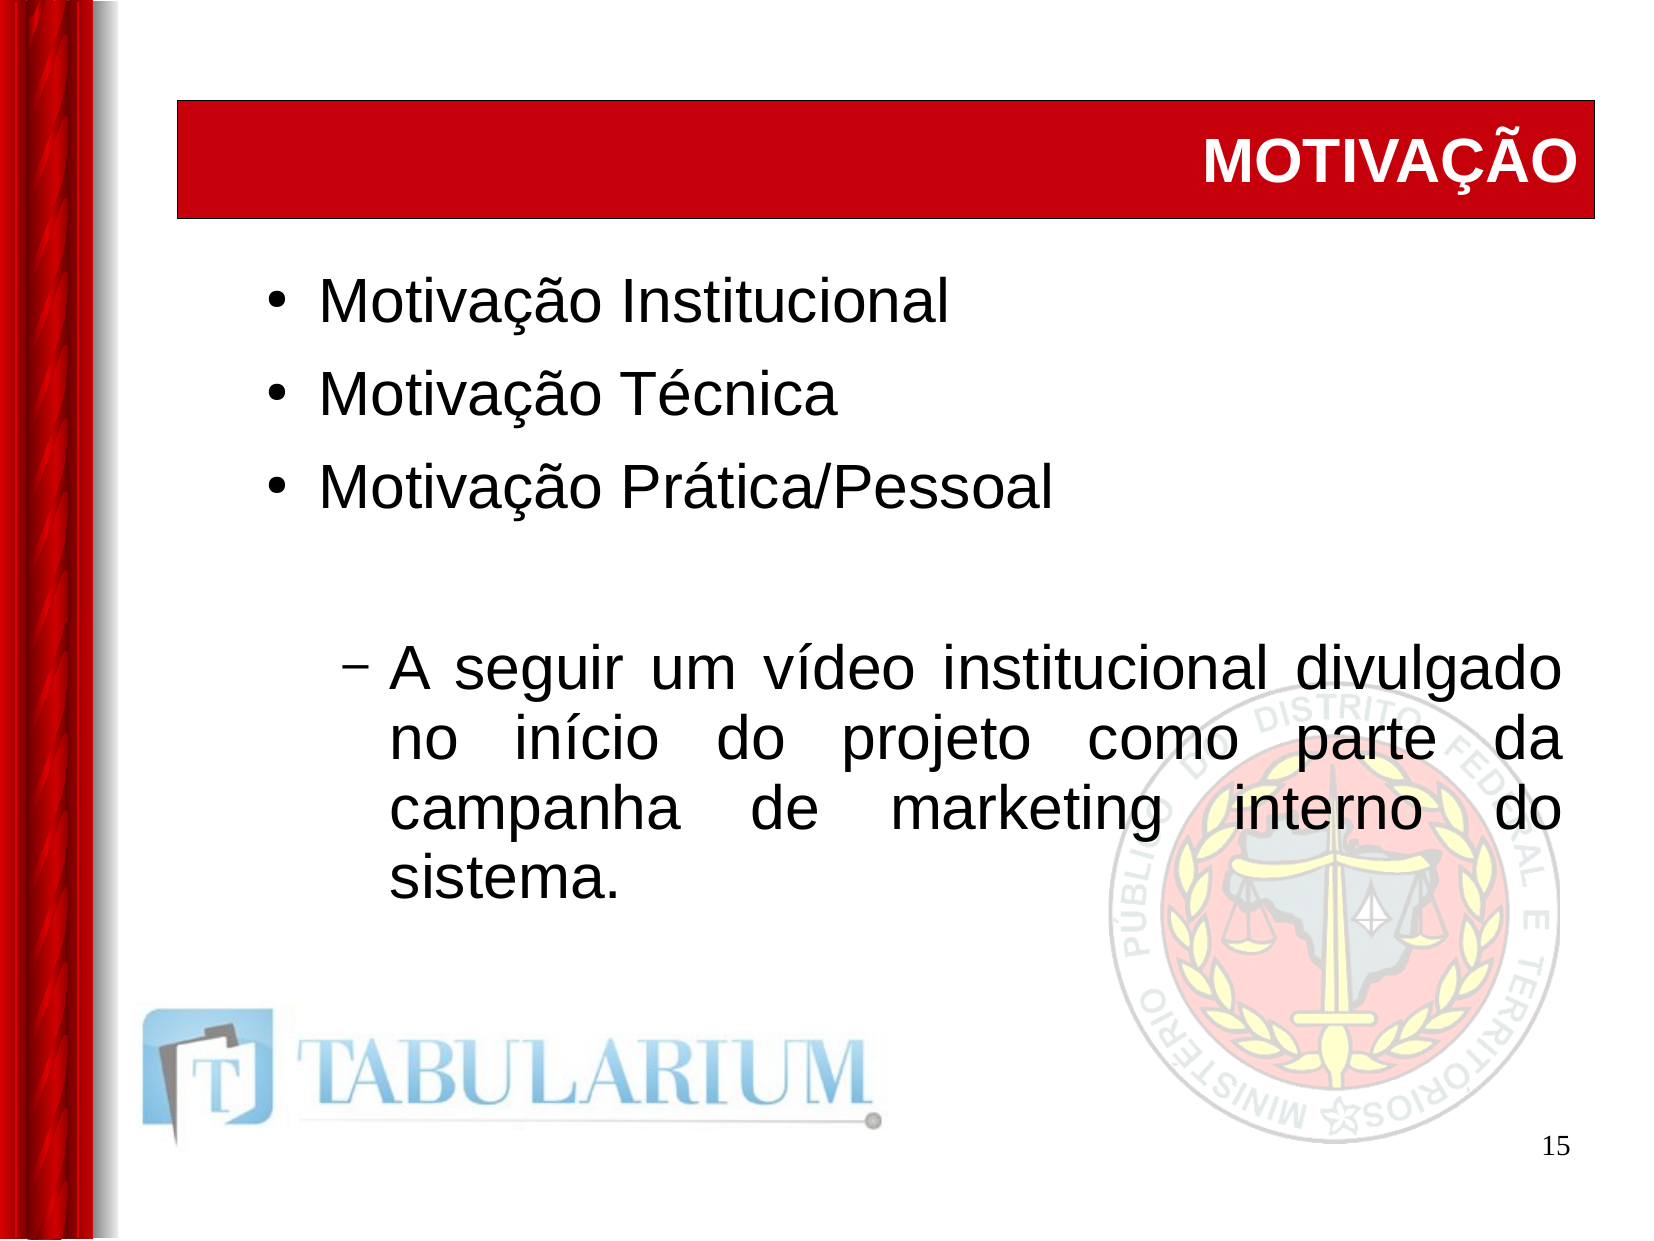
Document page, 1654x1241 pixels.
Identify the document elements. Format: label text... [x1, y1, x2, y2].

list Motivação Institucional Motivação Técnica Motivação Prática/Pessoal A seguir um vídeo institucional divulgado no início do projeto como parte da campanha de marketing interno do sistema. [177, 265, 1565, 1093]
text_box MOTIVAÇÃO [206, 118, 1595, 205]
